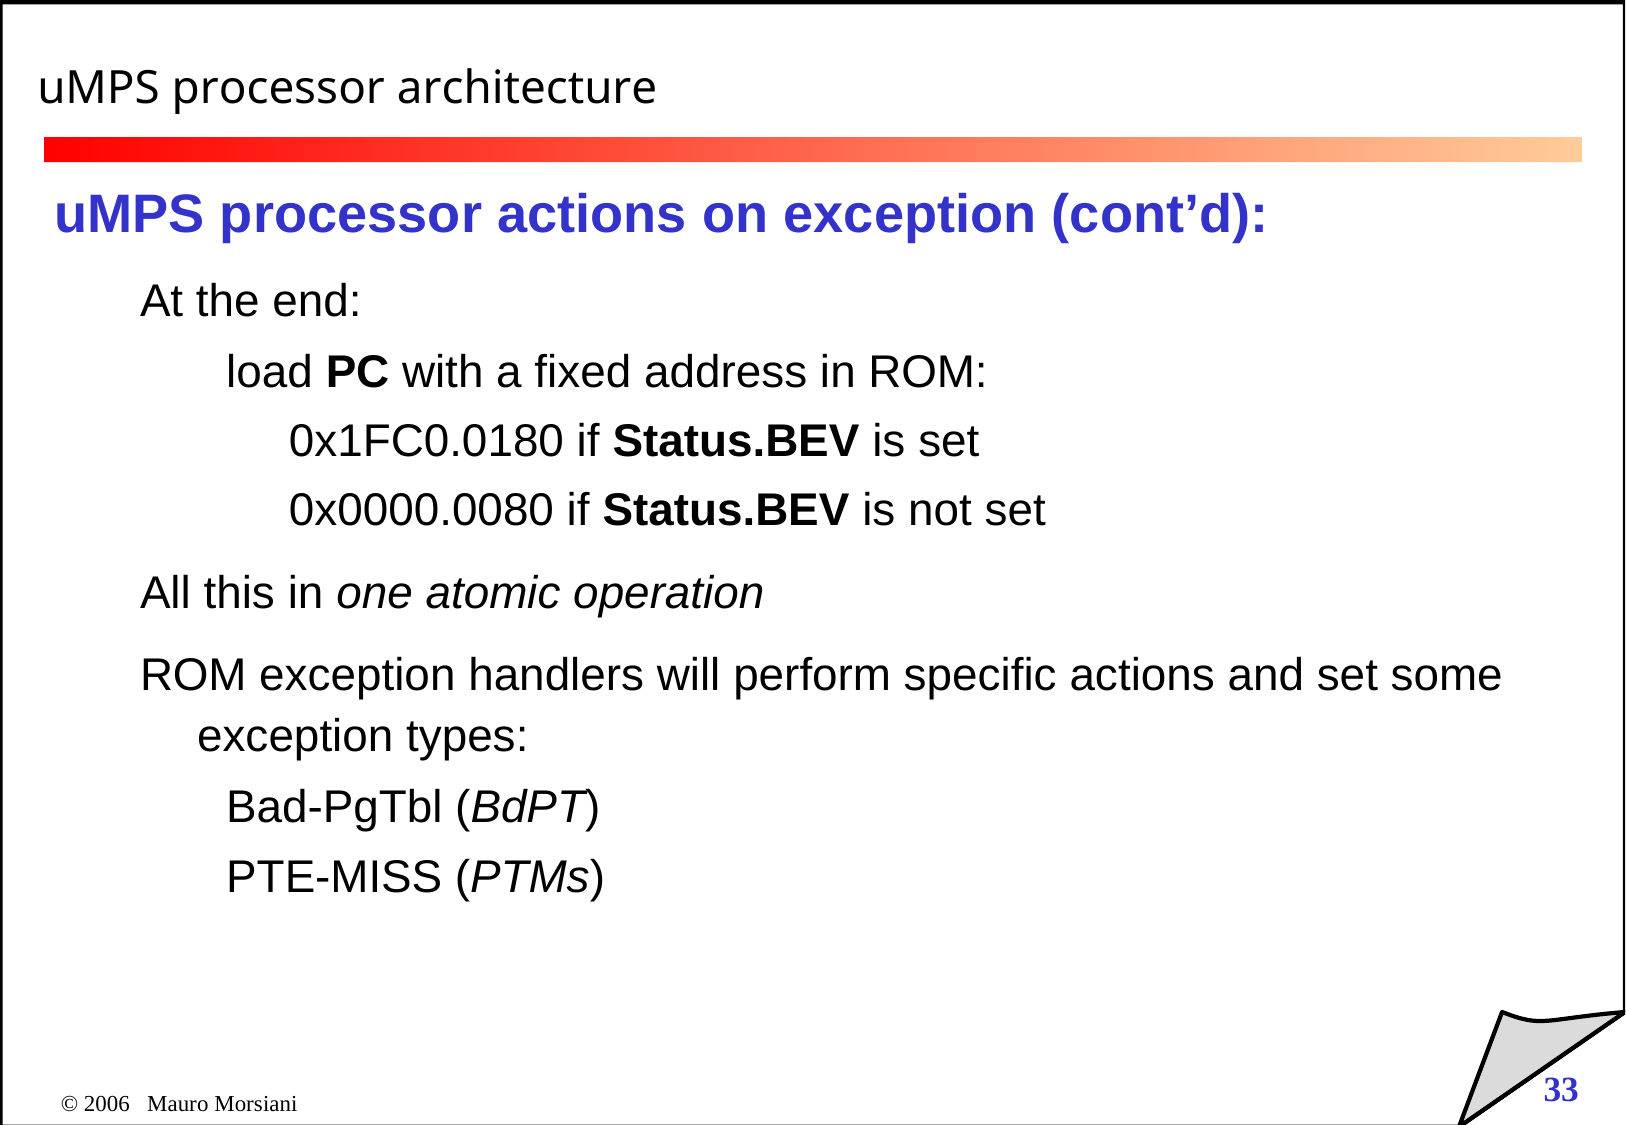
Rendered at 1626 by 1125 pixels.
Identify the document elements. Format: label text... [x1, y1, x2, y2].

title uMPS processor architecture [37, 44, 1588, 131]
list uMPS processor actions on exception (cont’d): At the end: load PC with a fixed address in ROM: 0x1FC0.0180 if Status.BEV is set 0x0000.0080 if Status.BEV is not set All this in one atomic operation ROM exception handlers will perform specific actions and set some exception types: Bad-PgTbl (BdPT) PTE-MISS (PTMs) [54, 183, 1571, 1120]
